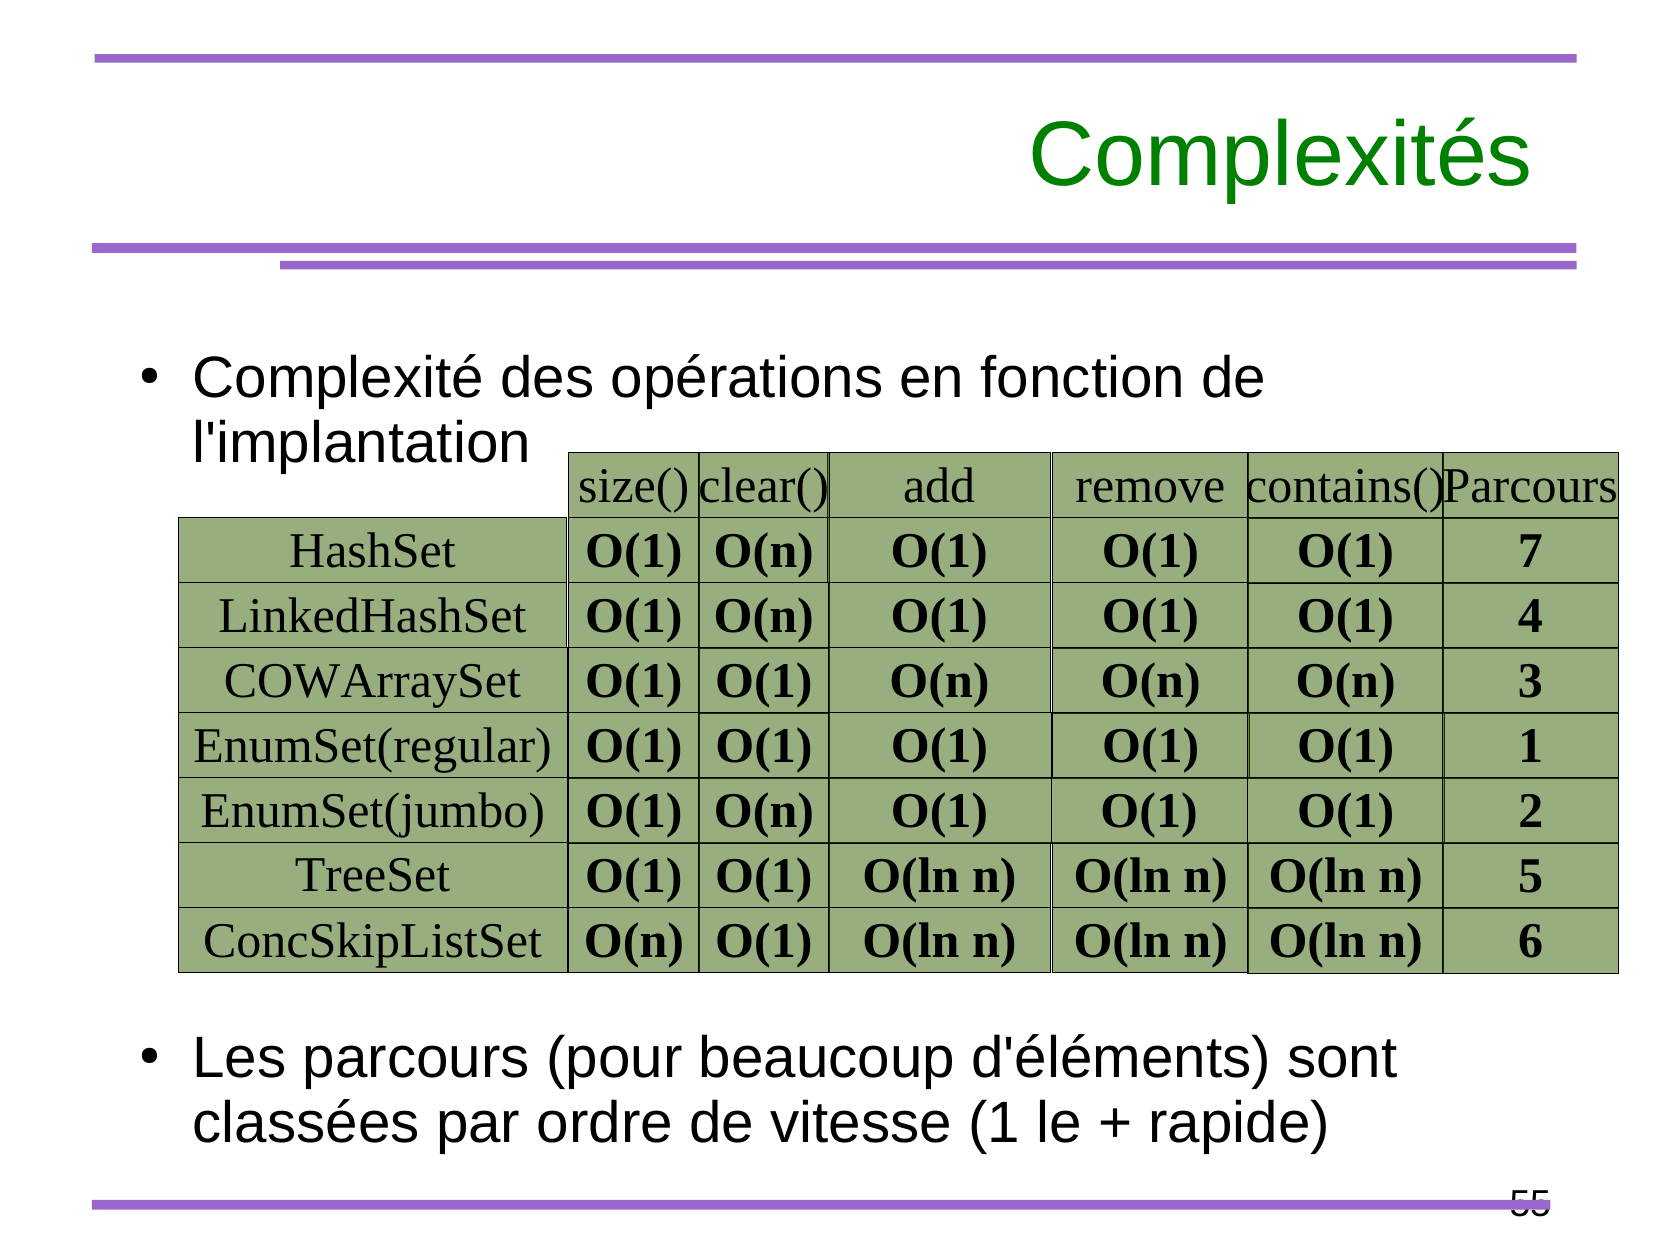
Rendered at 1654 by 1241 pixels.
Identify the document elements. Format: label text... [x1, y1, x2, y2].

text_box O(1) [1247, 517, 1442, 584]
text_box COWArraySet [178, 647, 568, 712]
text_box O(1) [698, 844, 828, 907]
text_box TreeSet [178, 843, 568, 907]
text_box O(n) [698, 777, 828, 844]
text_box O(1) [828, 777, 1051, 844]
text_box O(1) [1051, 777, 1247, 844]
text_box LinkedHashSet [178, 582, 567, 647]
text_box EnumSet(jumbo) [178, 777, 568, 843]
text_box O(1) [1247, 777, 1442, 844]
text_box clear() [698, 452, 830, 517]
text_box O(1) [1052, 712, 1247, 777]
text_box O(1) [827, 517, 1051, 583]
text_box O(ln n) [1052, 907, 1247, 973]
text_box O(1) [568, 517, 698, 582]
title Complexités [121, 49, 1534, 257]
text_box remove [1052, 452, 1247, 517]
text_box O(n) [1247, 647, 1442, 712]
text_box O(1) [568, 844, 698, 907]
text_box O(1) [828, 712, 1052, 777]
text_box O(1) [698, 647, 828, 712]
text_box 4 [1442, 582, 1619, 647]
text_box O(ln n) [1247, 907, 1442, 974]
text_box O(ln n) [828, 844, 1051, 907]
text_box O(n) [828, 647, 1051, 712]
text_box O(1) [568, 647, 698, 712]
text_box O(1) [568, 582, 698, 647]
text_box O(ln n) [828, 907, 1051, 973]
text_box contains() [1247, 452, 1442, 517]
text_box O(1) [698, 907, 828, 973]
text_box O(n) [698, 517, 827, 582]
text_box O(1) [1052, 517, 1247, 582]
text_box O(1) [1247, 712, 1442, 777]
text_box O(1) [568, 777, 698, 844]
text_box size() [568, 452, 698, 517]
text_box Parcours [1442, 452, 1619, 517]
text_box O(n) [568, 907, 698, 973]
text_box 3 [1442, 647, 1619, 712]
text_box 6 [1442, 907, 1619, 974]
text_box 5 [1442, 844, 1619, 907]
text_box 2 [1442, 777, 1619, 844]
text_box O(1) [698, 712, 828, 777]
text_box O(1) [1247, 584, 1442, 647]
text_box add [830, 452, 1051, 517]
text_box O(n) [1052, 647, 1247, 712]
text_box 1 [1442, 712, 1619, 777]
list Complexité des opérations en fonction de l'implantation Les parcours (pour beaucoup d'éléments) sont classées par ordre de vitesse (1 le + rapide) [121, 344, 1534, 1155]
text_box HashSet [178, 517, 567, 582]
text_box ConcSkipListSet [178, 907, 568, 973]
text_box O(1) [568, 712, 698, 777]
text_box O(ln n) [1052, 844, 1247, 907]
text_box O(n) [698, 582, 828, 647]
text_box O(1) [1052, 582, 1247, 647]
text_box EnumSet(regular) [178, 712, 568, 777]
text_box O(1) [828, 582, 1051, 647]
text_box O(ln n) [1247, 844, 1442, 907]
text_box 7 [1442, 517, 1619, 582]
